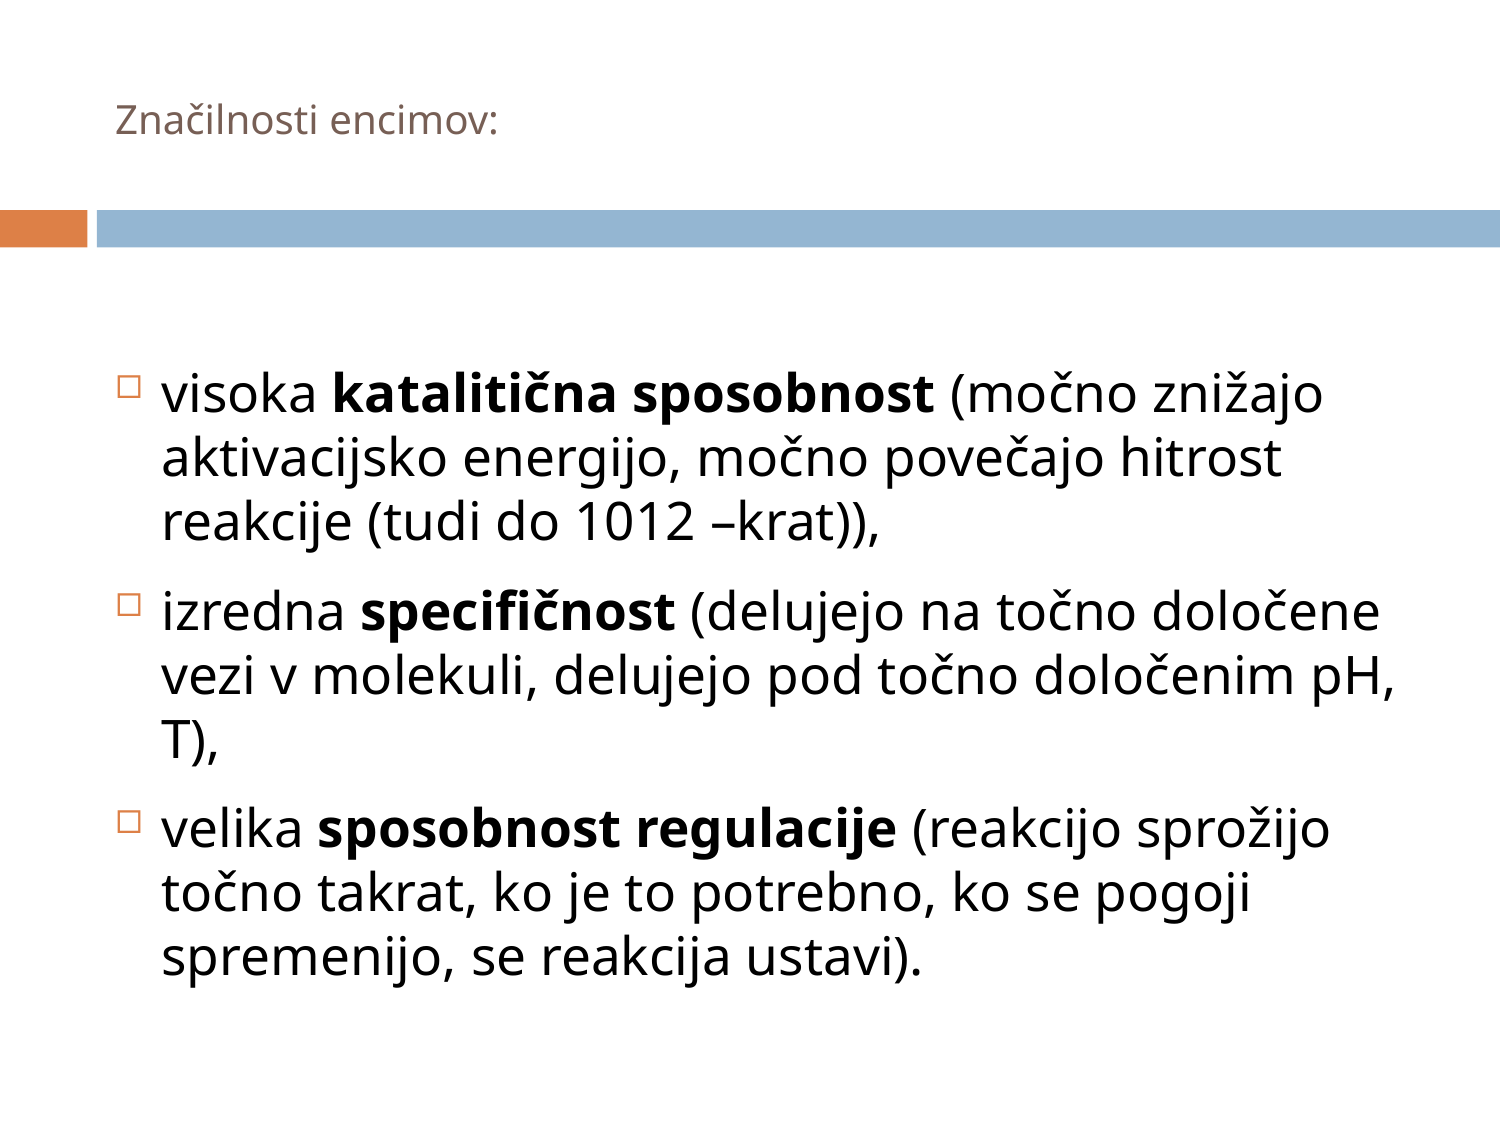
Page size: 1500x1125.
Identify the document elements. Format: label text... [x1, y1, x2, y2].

title Značilnosti encimov: [100, 37, 1438, 200]
list visoka katalitična sposobnost (močno znižajo aktivacijsko energijo, močno povečajo hitrost reakcije (tudi do 1012 –krat)), izredna specifičnost (delujejo na točno določene vezi v molekuli, delujejo pod točno določenim pH, T), velika sposobnost regulacije (reakcijo sprožijo točno takrat, ko je to potrebno, ko se pogoji spremenijo, se reakcija ustavi). [100, 262, 1442, 1000]
